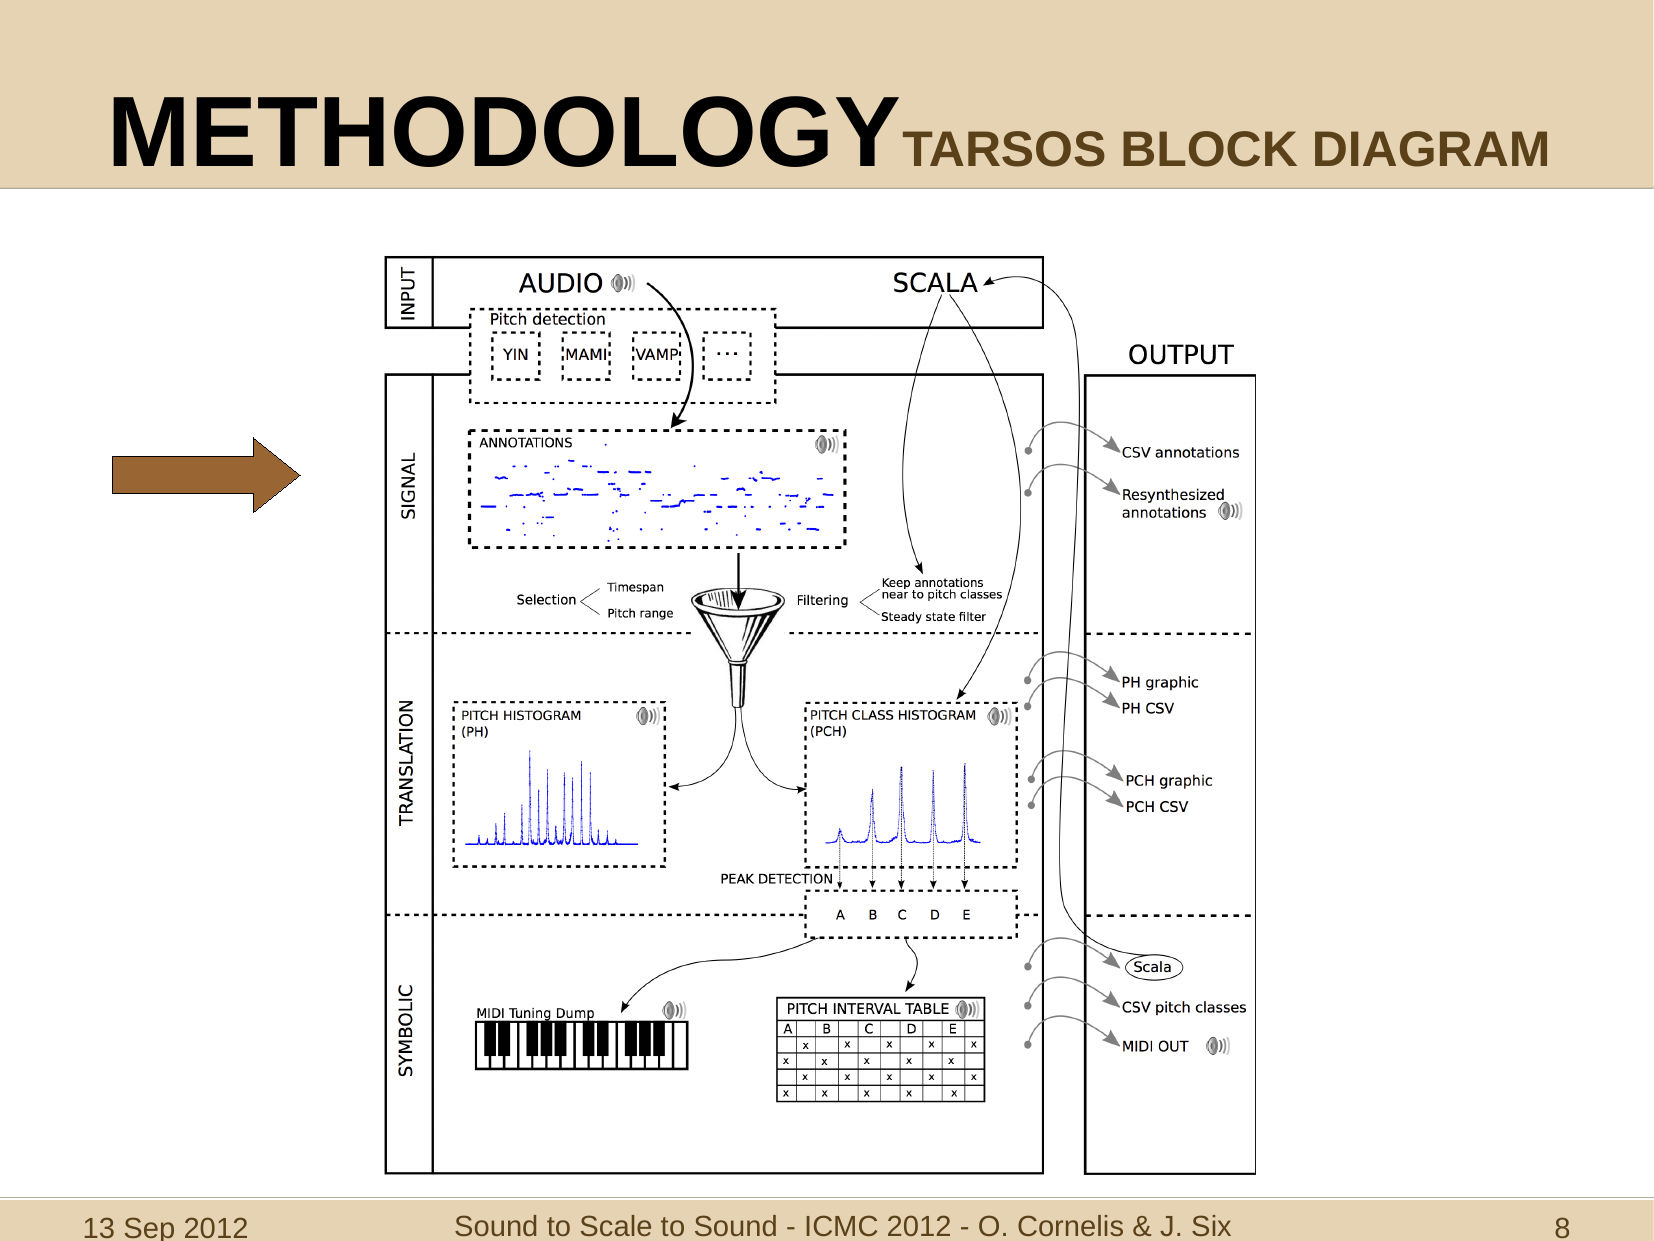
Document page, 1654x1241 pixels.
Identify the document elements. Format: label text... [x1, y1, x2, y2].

picture [380, 250, 1273, 1181]
title METHODOLOGYTARSOS BLOCK DIAGRAM [0, 0, 1654, 188]
text_box [112, 437, 301, 513]
